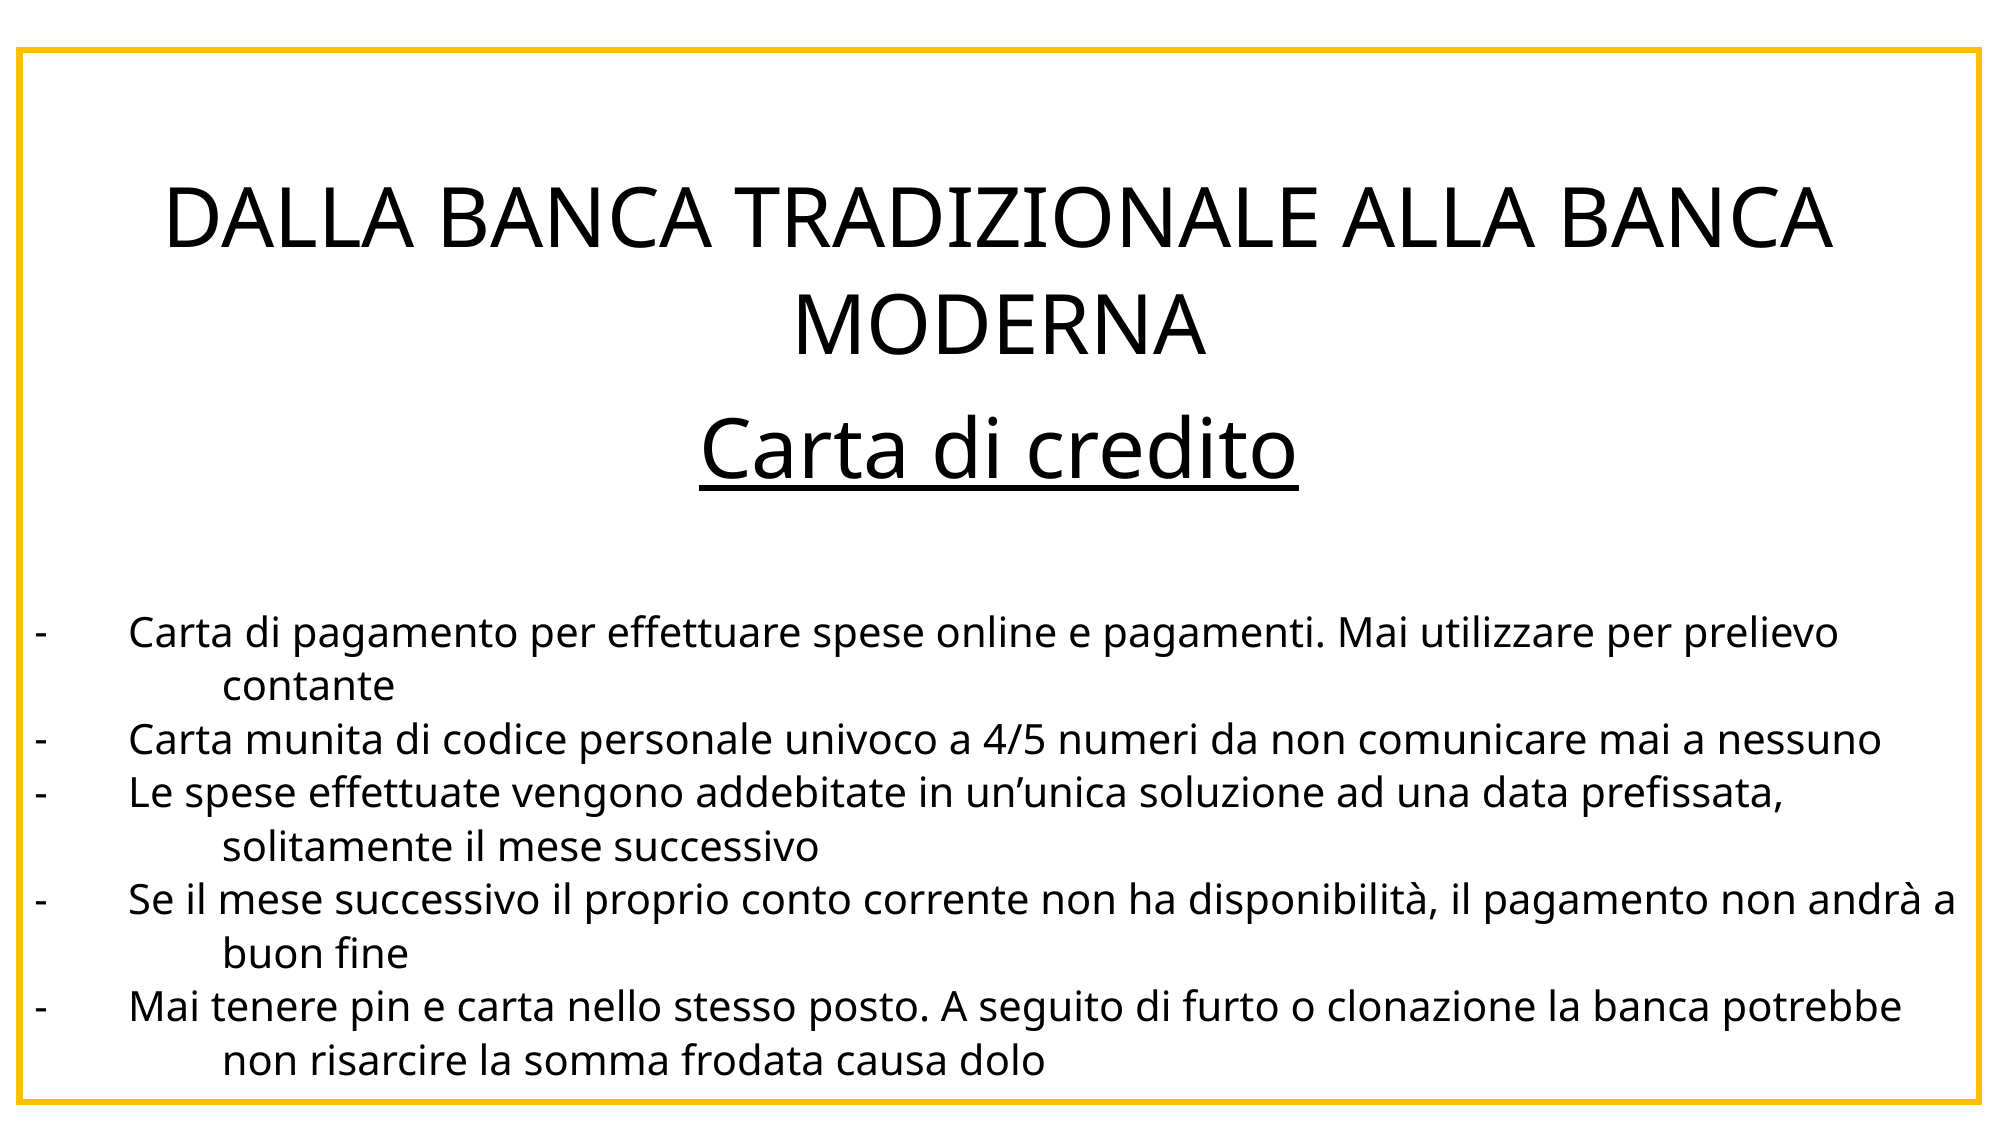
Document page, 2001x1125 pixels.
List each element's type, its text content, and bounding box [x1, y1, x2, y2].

text_box DALLA BANCA TRADIZIONALE ALLA BANCA MODERNA Carta di credito Carta di pagamento per effettuare spese online e pagamenti. Mai utilizzare per prelievo contante Carta munita di codice personale univoco a 4/5 numeri da non comunicare mai a nessuno Le spese effettuate vengono addebitate in un’unica soluzione ad una data prefissata, solitamente il mese successivo Se il mese successivo il proprio conto corrente non ha disponibilità, il pagamento non andrà a buon fine Mai tenere pin e carta nello stesso posto. A seguito di furto o clonazione la banca potrebbe non risarcire la somma frodata causa dolo [19, 50, 1979, 1102]
